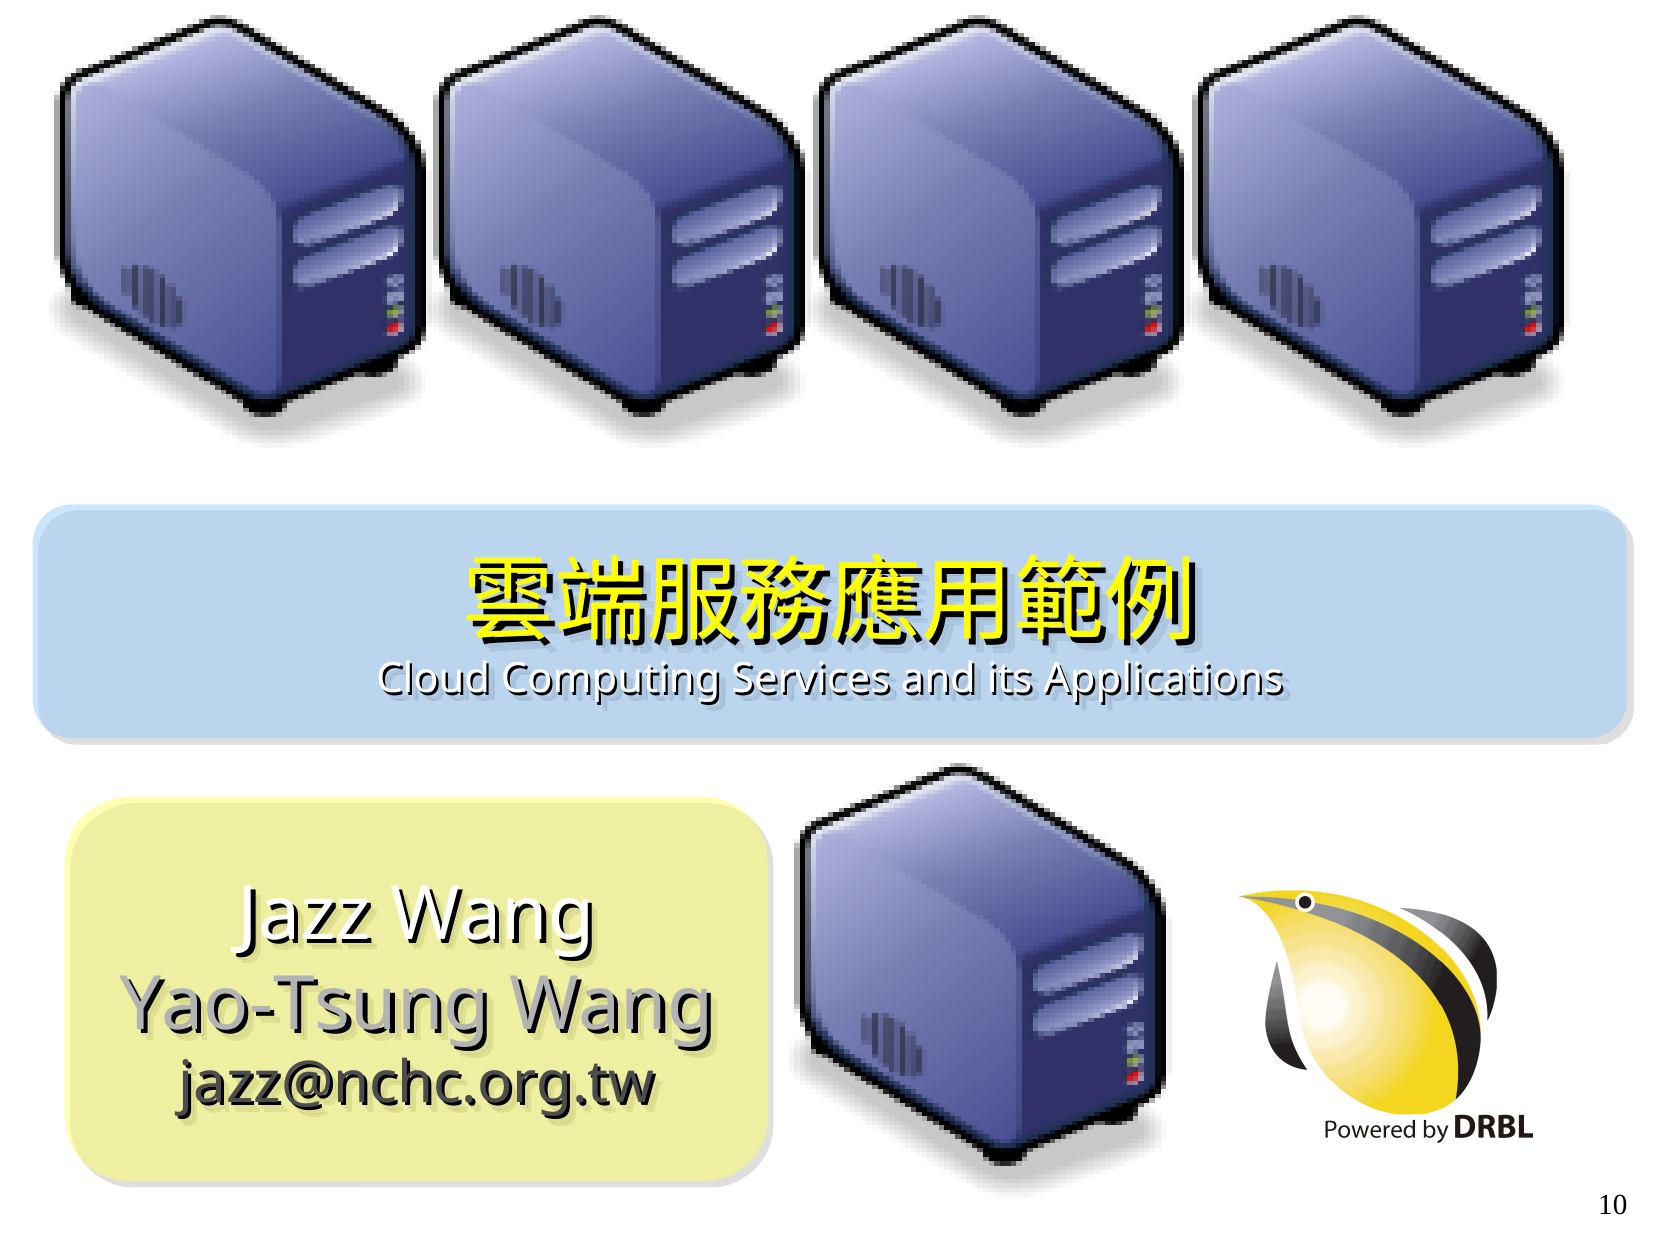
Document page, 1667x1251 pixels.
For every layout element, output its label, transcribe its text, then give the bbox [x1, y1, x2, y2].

text_box Jazz Wang Yao-Tsung Wang jazz@nchc.org.tw [64, 797, 768, 1182]
picture [767, 750, 1211, 1251]
picture [1224, 874, 1548, 1152]
text_box 雲端服務應用範例 Cloud Computing Services and its Applications [32, 504, 1628, 739]
picture [27, 2, 1609, 502]
